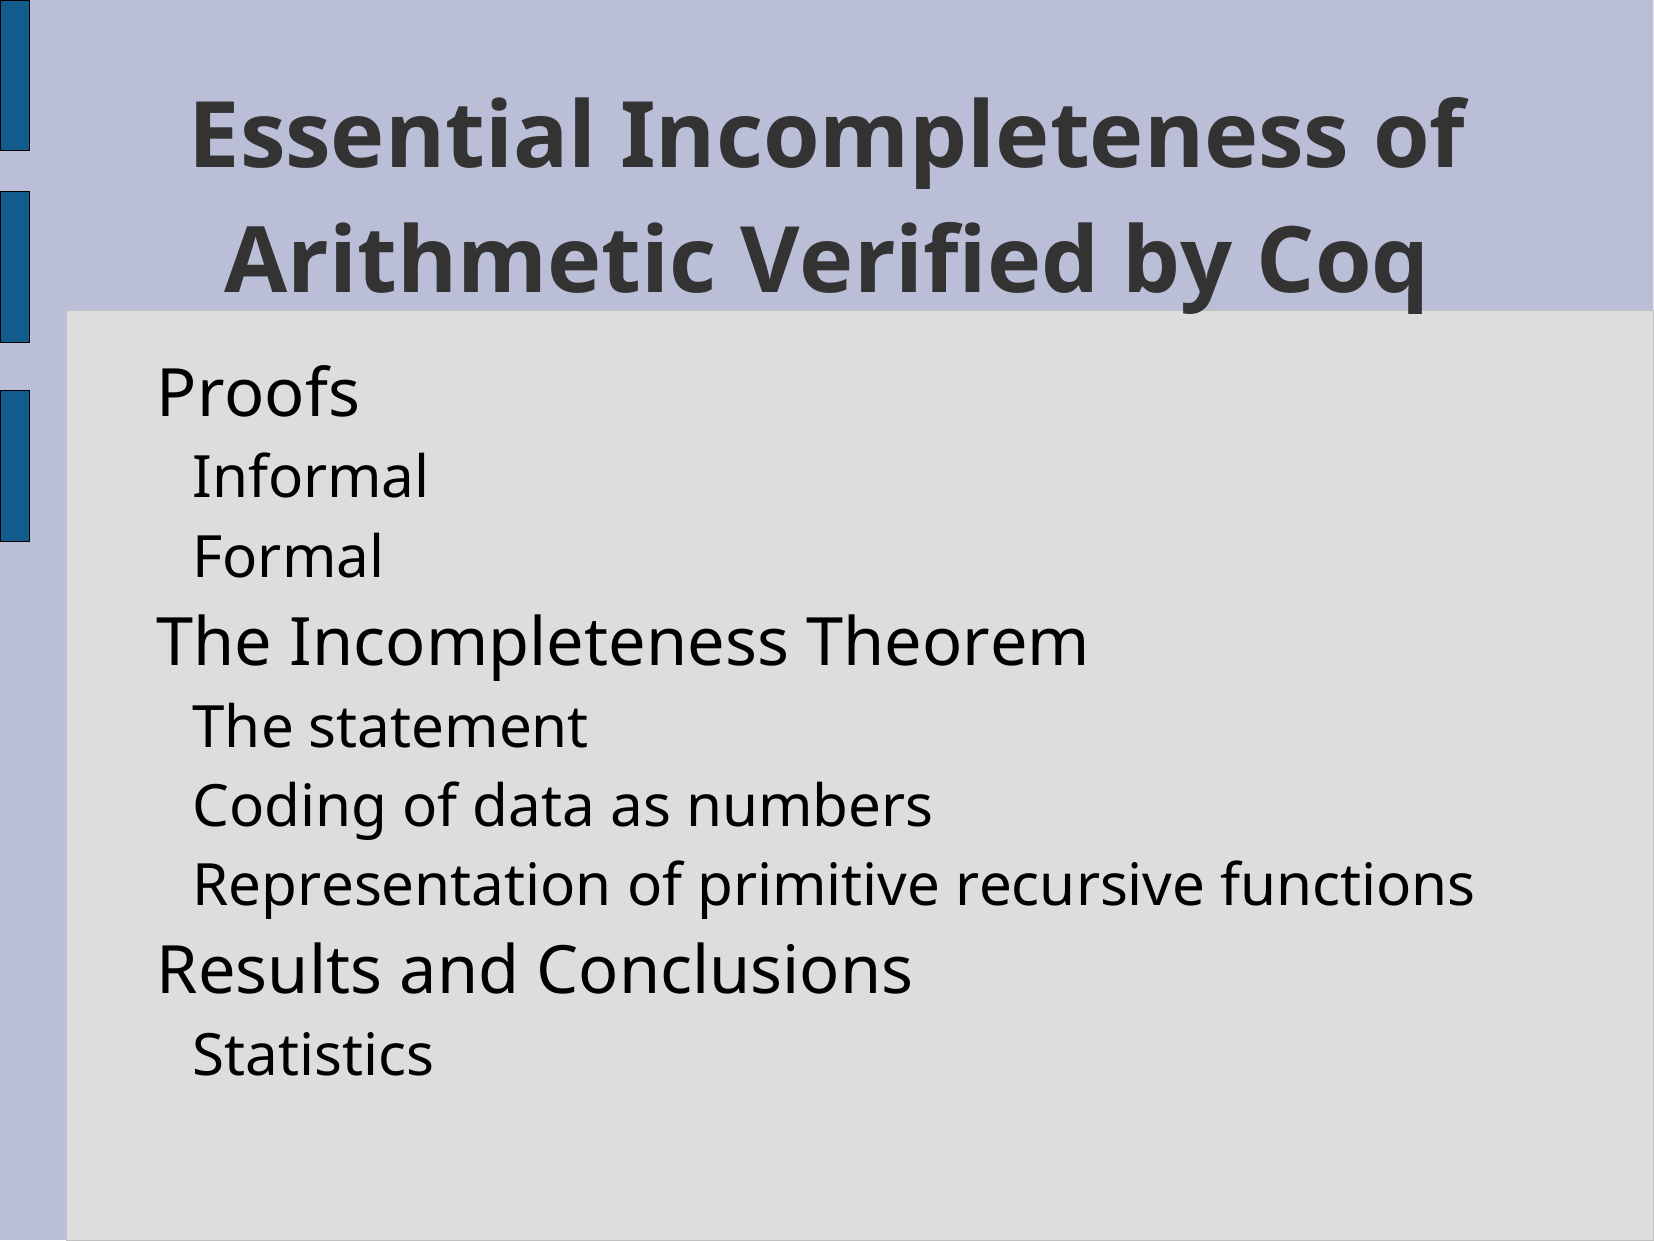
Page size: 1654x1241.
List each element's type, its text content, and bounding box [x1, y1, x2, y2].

title Essential Incompleteness of Arithmetic Verified by Coq [121, 45, 1534, 344]
list Proofs Informal Formal The Incompleteness Theorem The statement Coding of data as numbers Representation of primitive recursive functions Results and Conclusions Statistics [121, 344, 1534, 1241]
